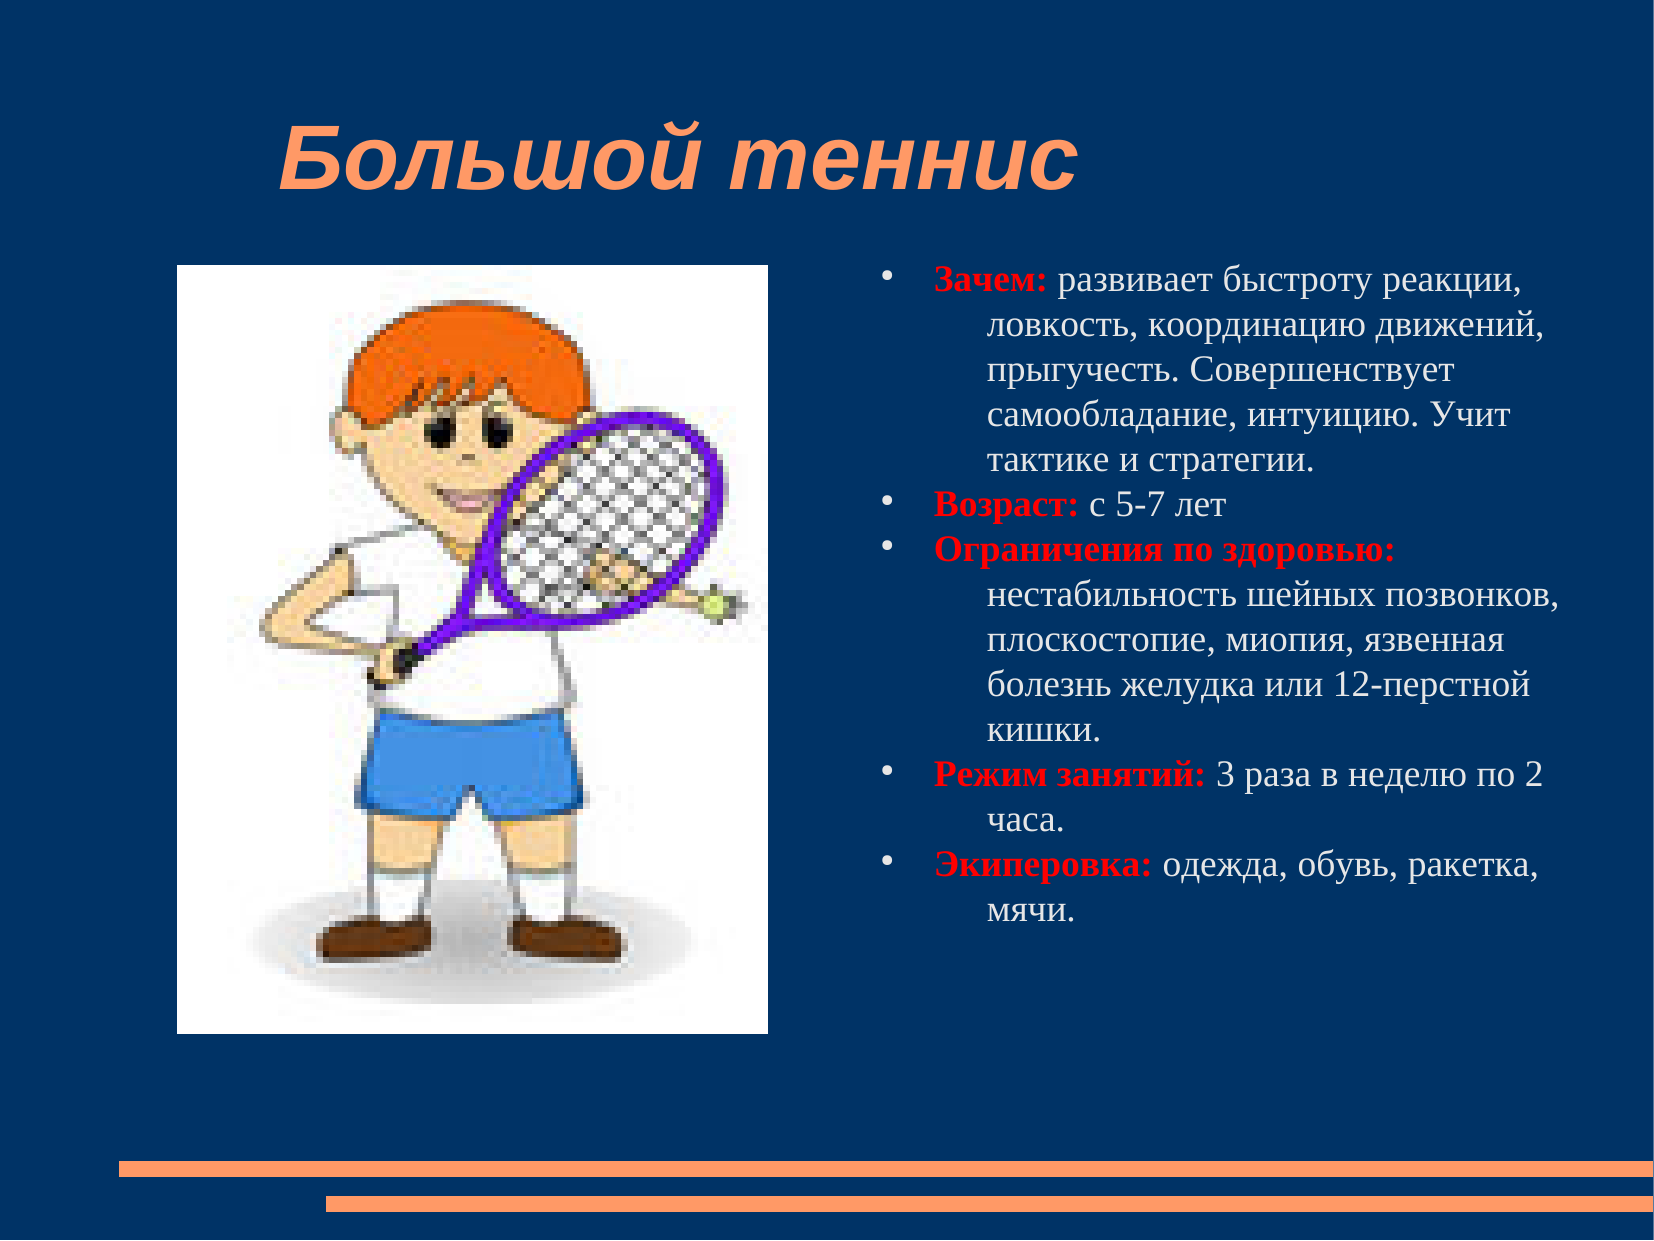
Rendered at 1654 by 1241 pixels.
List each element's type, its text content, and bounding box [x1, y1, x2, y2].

picture [177, 265, 768, 1034]
title Большой теннис [82, 56, 1276, 250]
list Зачем: развивает быстроту реакции, ловкость, координацию движений, прыгучесть. Совершенствует самообладание, интуицию. Учит тактике и стратегии. Возраст: с 5-7 лет Ограничения по здоровью: нестабильность шейных позвонков, плоскостопие, миопия, язвенная болезнь желудка или 12-перстной кишки. Режим занятий: 3 раза в неделю по 2 часа. Экиперовка: одежда, обувь, ракетка, мячи. [845, 253, 1572, 1135]
